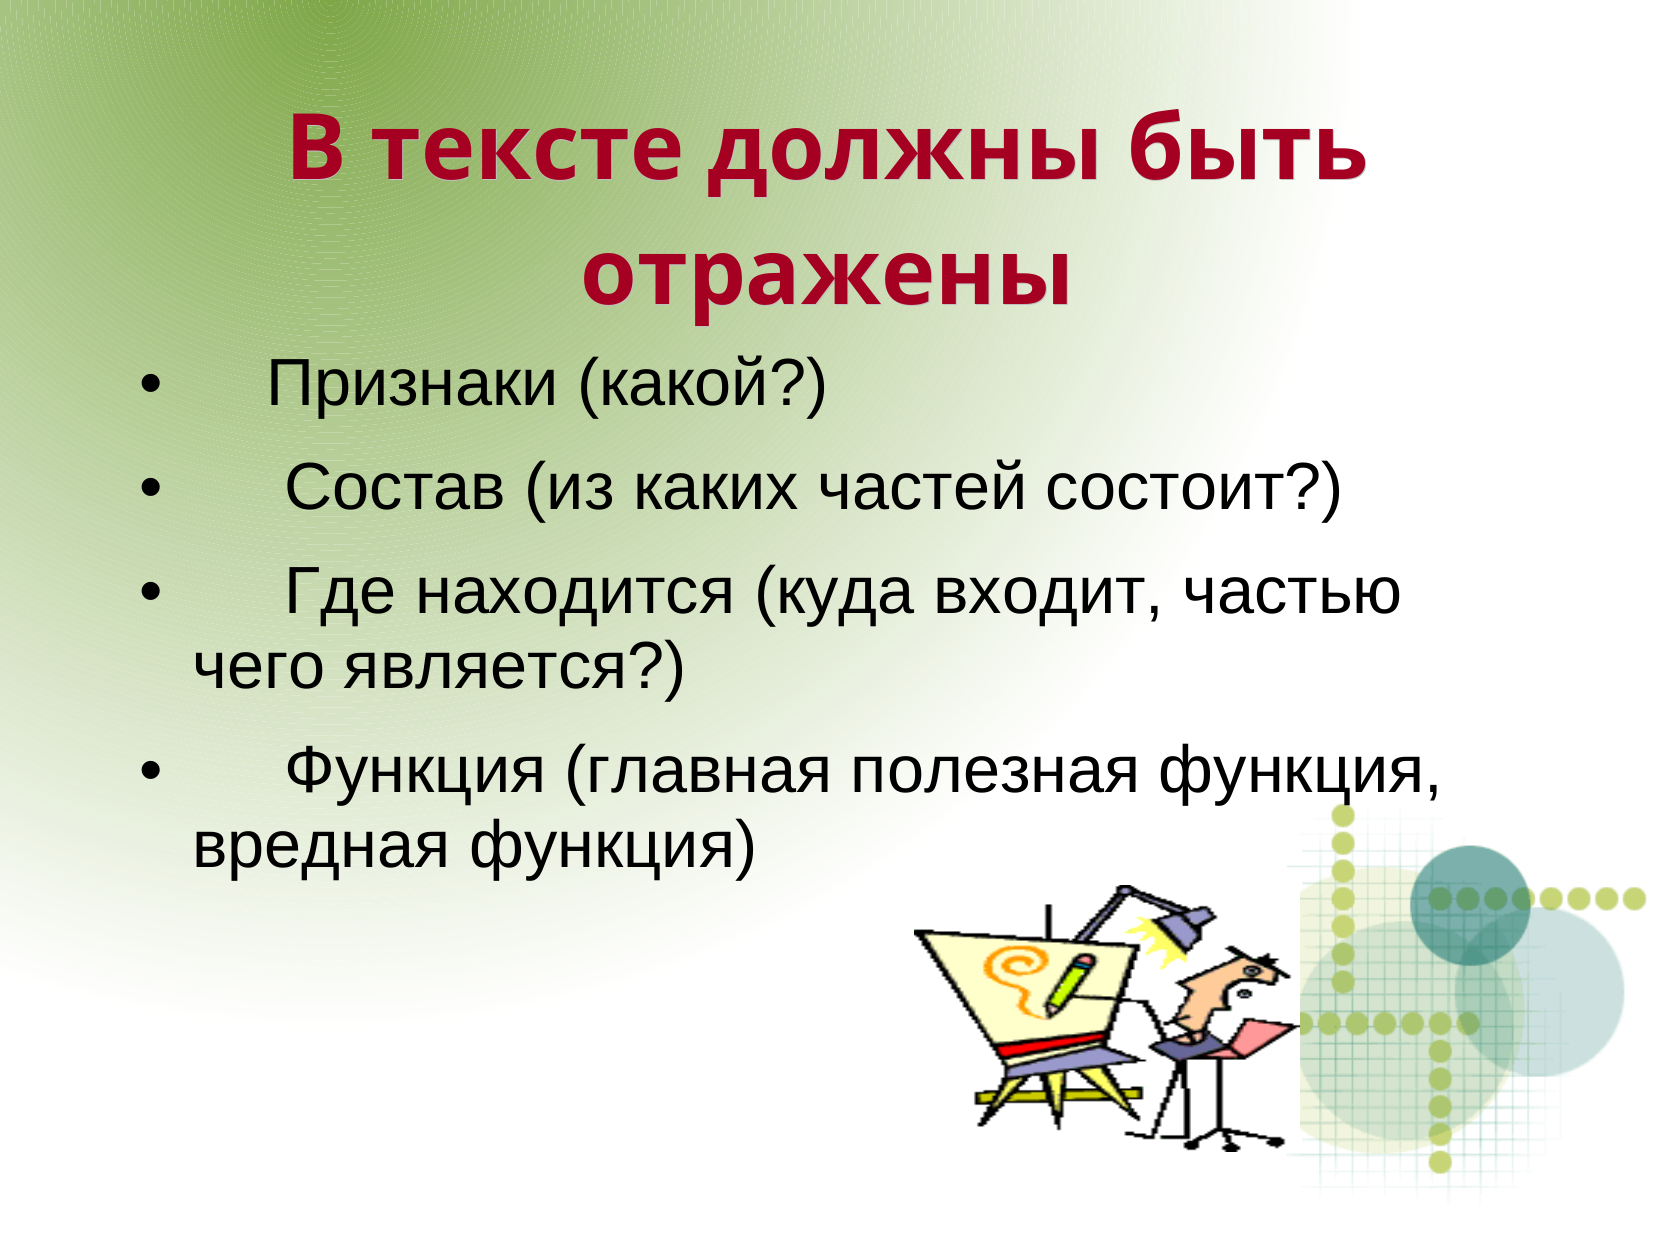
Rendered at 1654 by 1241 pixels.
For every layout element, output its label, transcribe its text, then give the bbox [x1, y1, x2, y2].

chart [845, 344, 1535, 1127]
picture [914, 792, 1654, 1211]
title В тексте должны быть отражены [121, 78, 1534, 335]
list • Признаки (какой?) • Состав (из каких частей состоит?) • Где находится (куда входит, частью чего является?) • Функция (главная полезная функция, вредная функция) [121, 344, 845, 1112]
